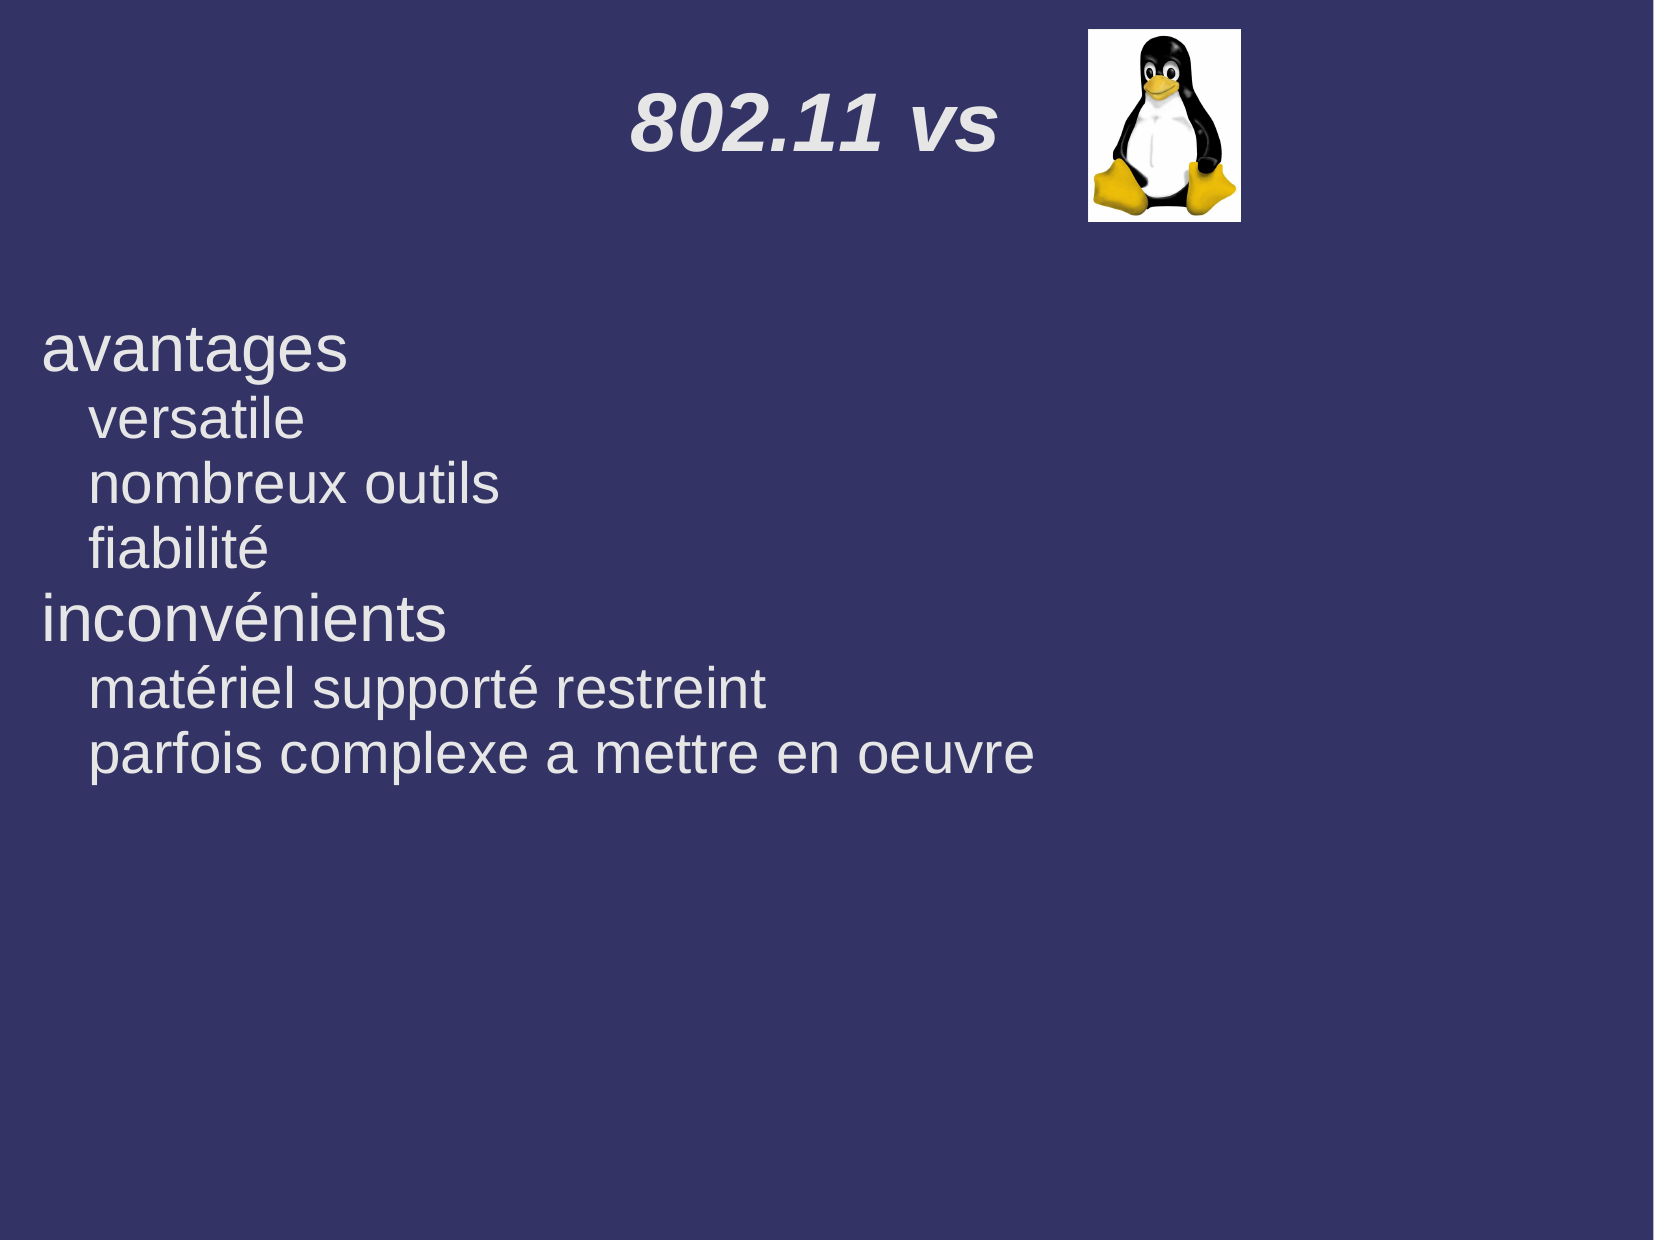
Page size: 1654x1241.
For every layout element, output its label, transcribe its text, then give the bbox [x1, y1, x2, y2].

list avantages versatile nombreux outils fiabilité inconvénients matériel supporté restreint parfois complexe a mettre en oeuvre [29, 311, 1421, 1093]
picture [1088, 29, 1241, 222]
title 802.11 vs [121, 19, 1534, 227]
